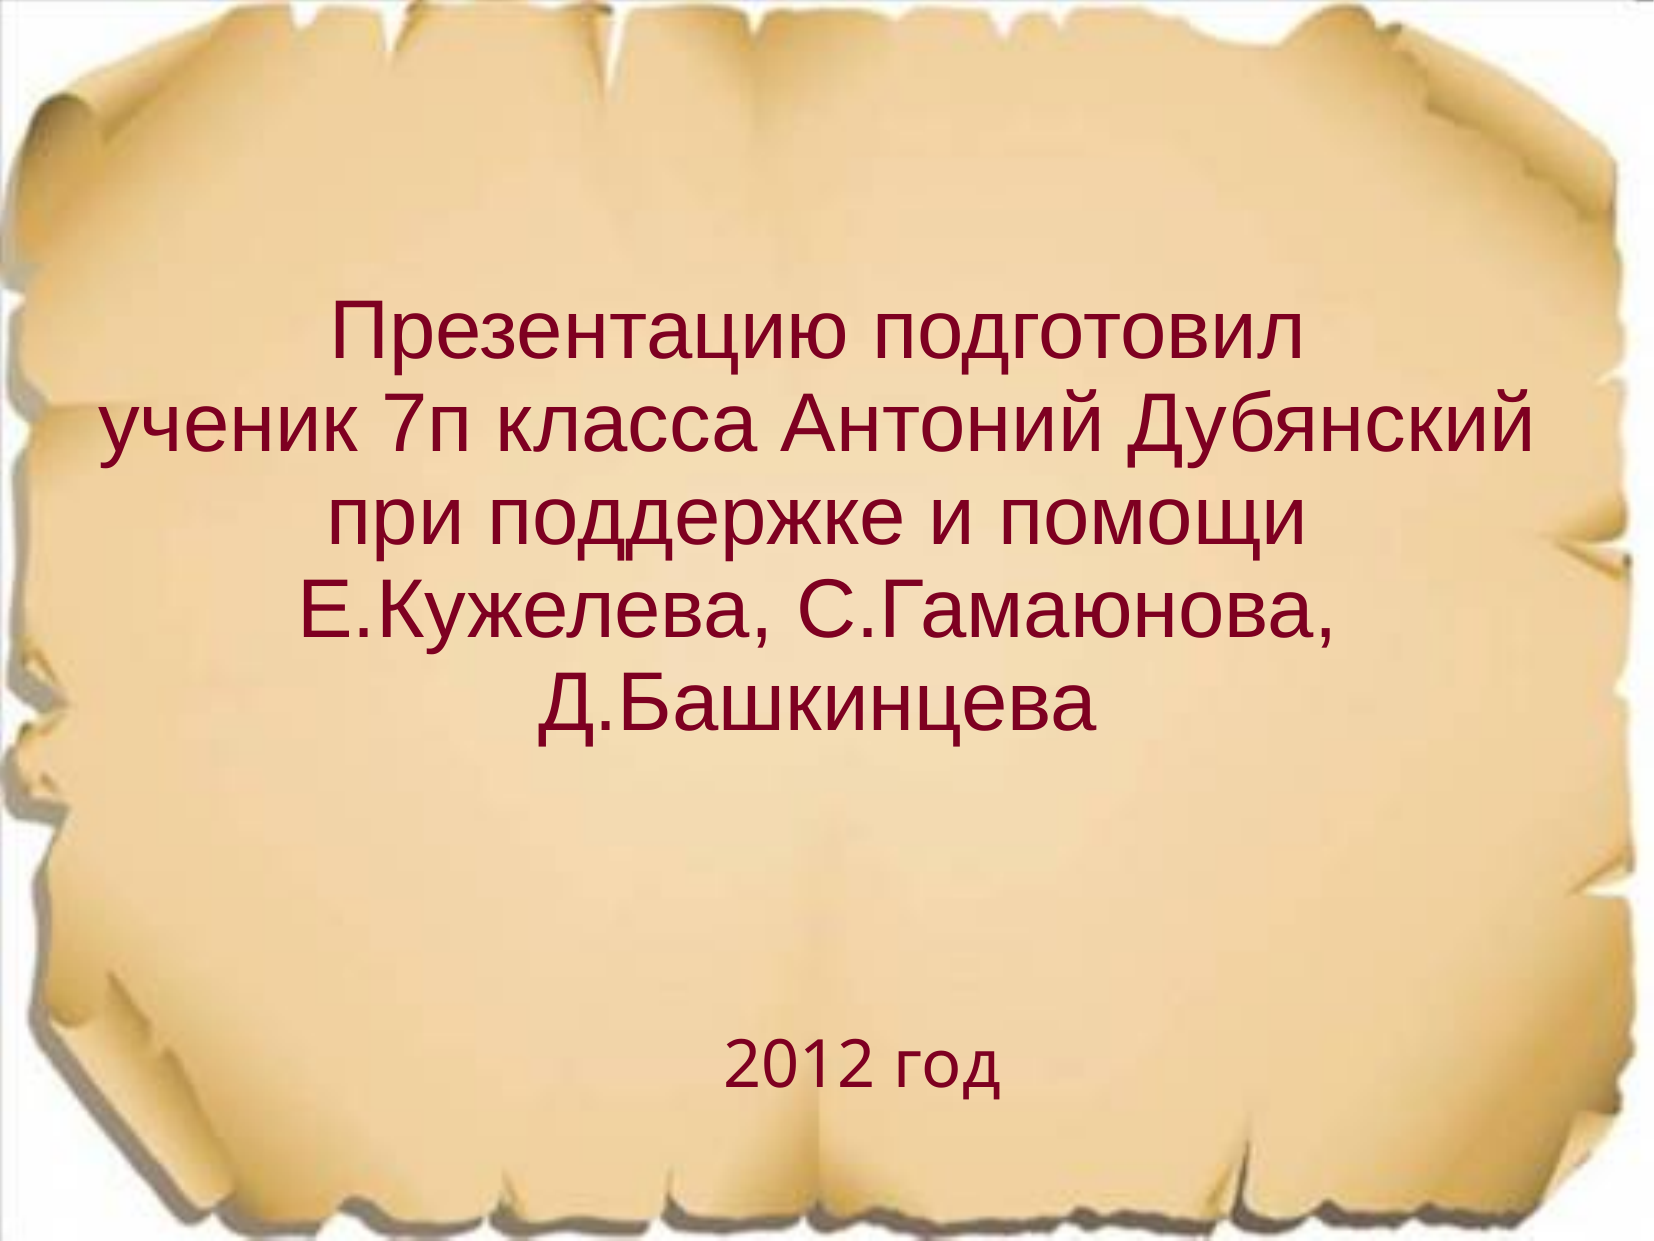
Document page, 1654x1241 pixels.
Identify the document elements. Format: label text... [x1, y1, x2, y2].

picture [0, 0, 1654, 1241]
subtitle 2012 год [118, 405, 1607, 1121]
title Презентацию подготовил ученик 7п класса Антоний Дубянский при поддержке и помощи Е.Кужелева, С.Гамаюнова, Д.Башкинцева [88, 277, 1548, 755]
